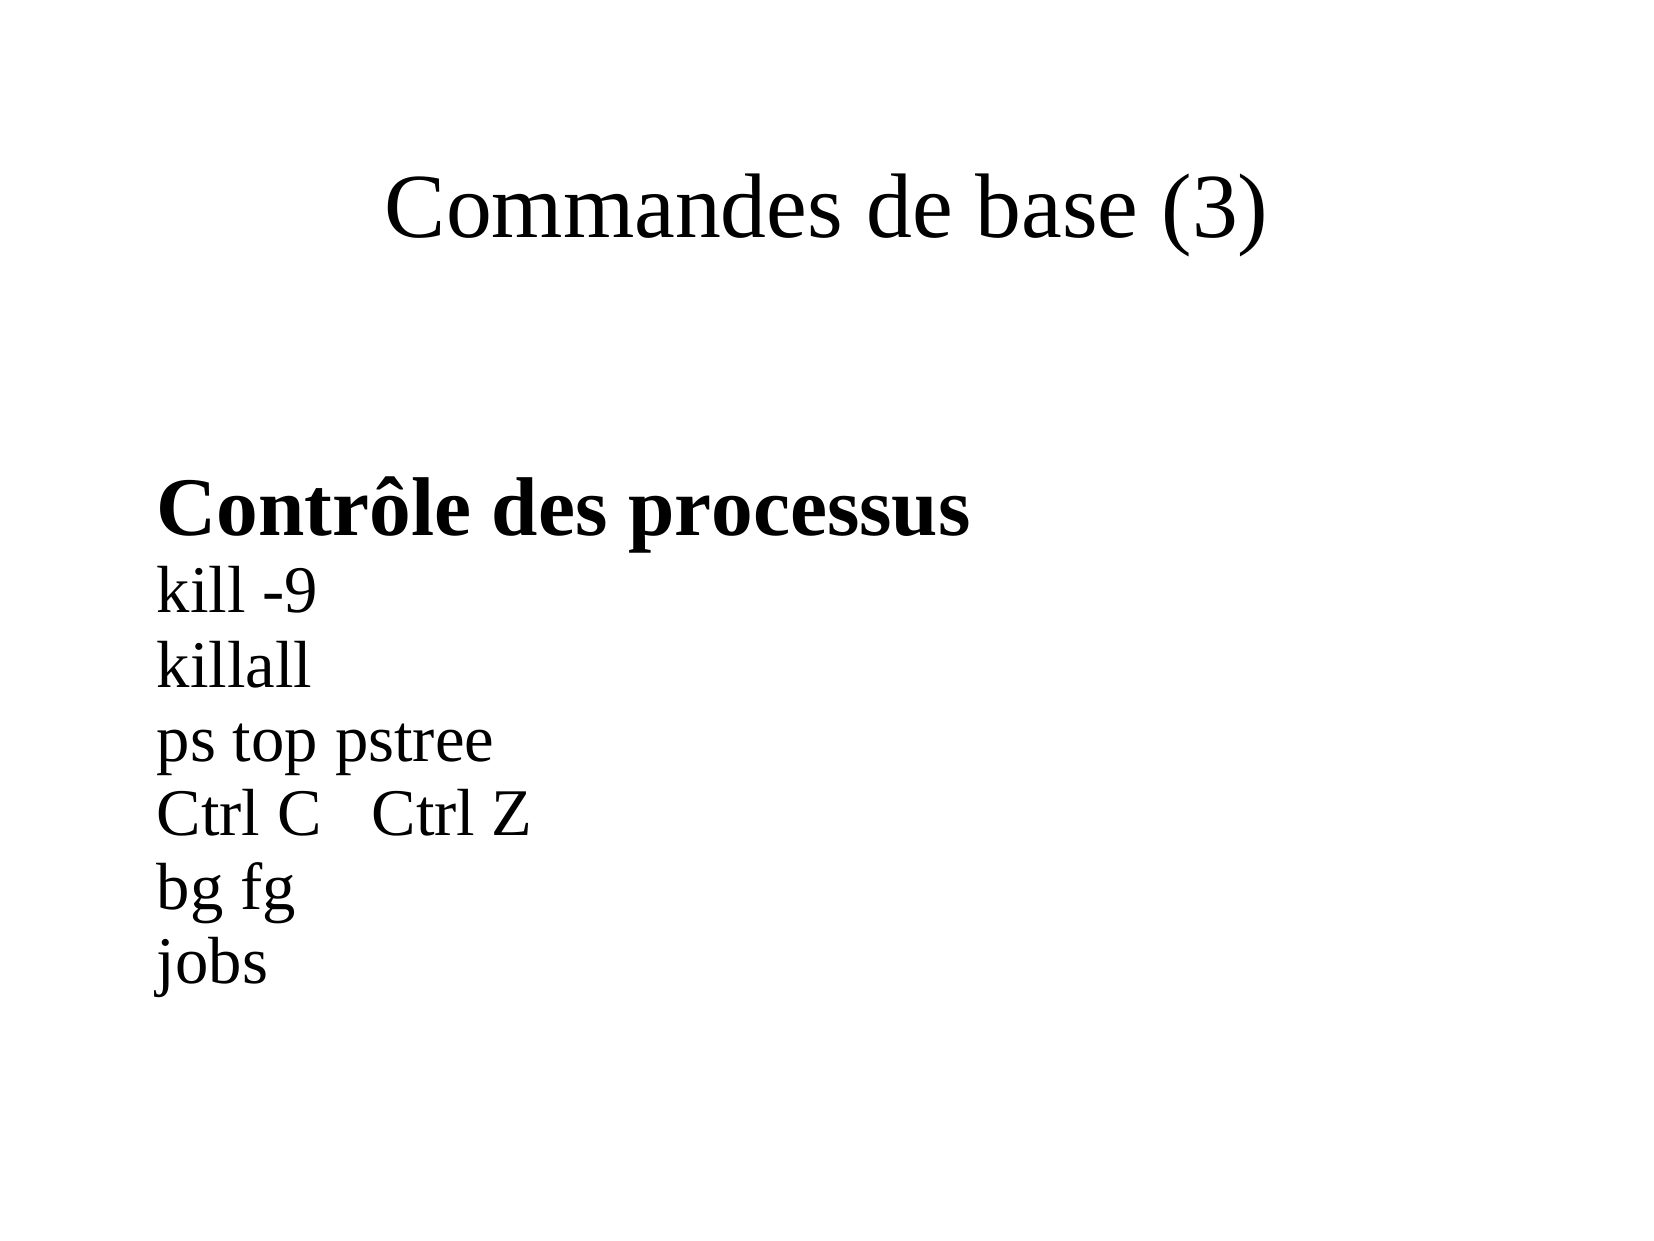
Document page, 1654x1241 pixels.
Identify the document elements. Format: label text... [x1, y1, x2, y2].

subtitle Contrôle des processus kill -9 killall ps top pstree Ctrl C Ctrl Z bg fg jobs [121, 338, 1534, 1121]
title Commandes de base (3) [121, 102, 1534, 311]
